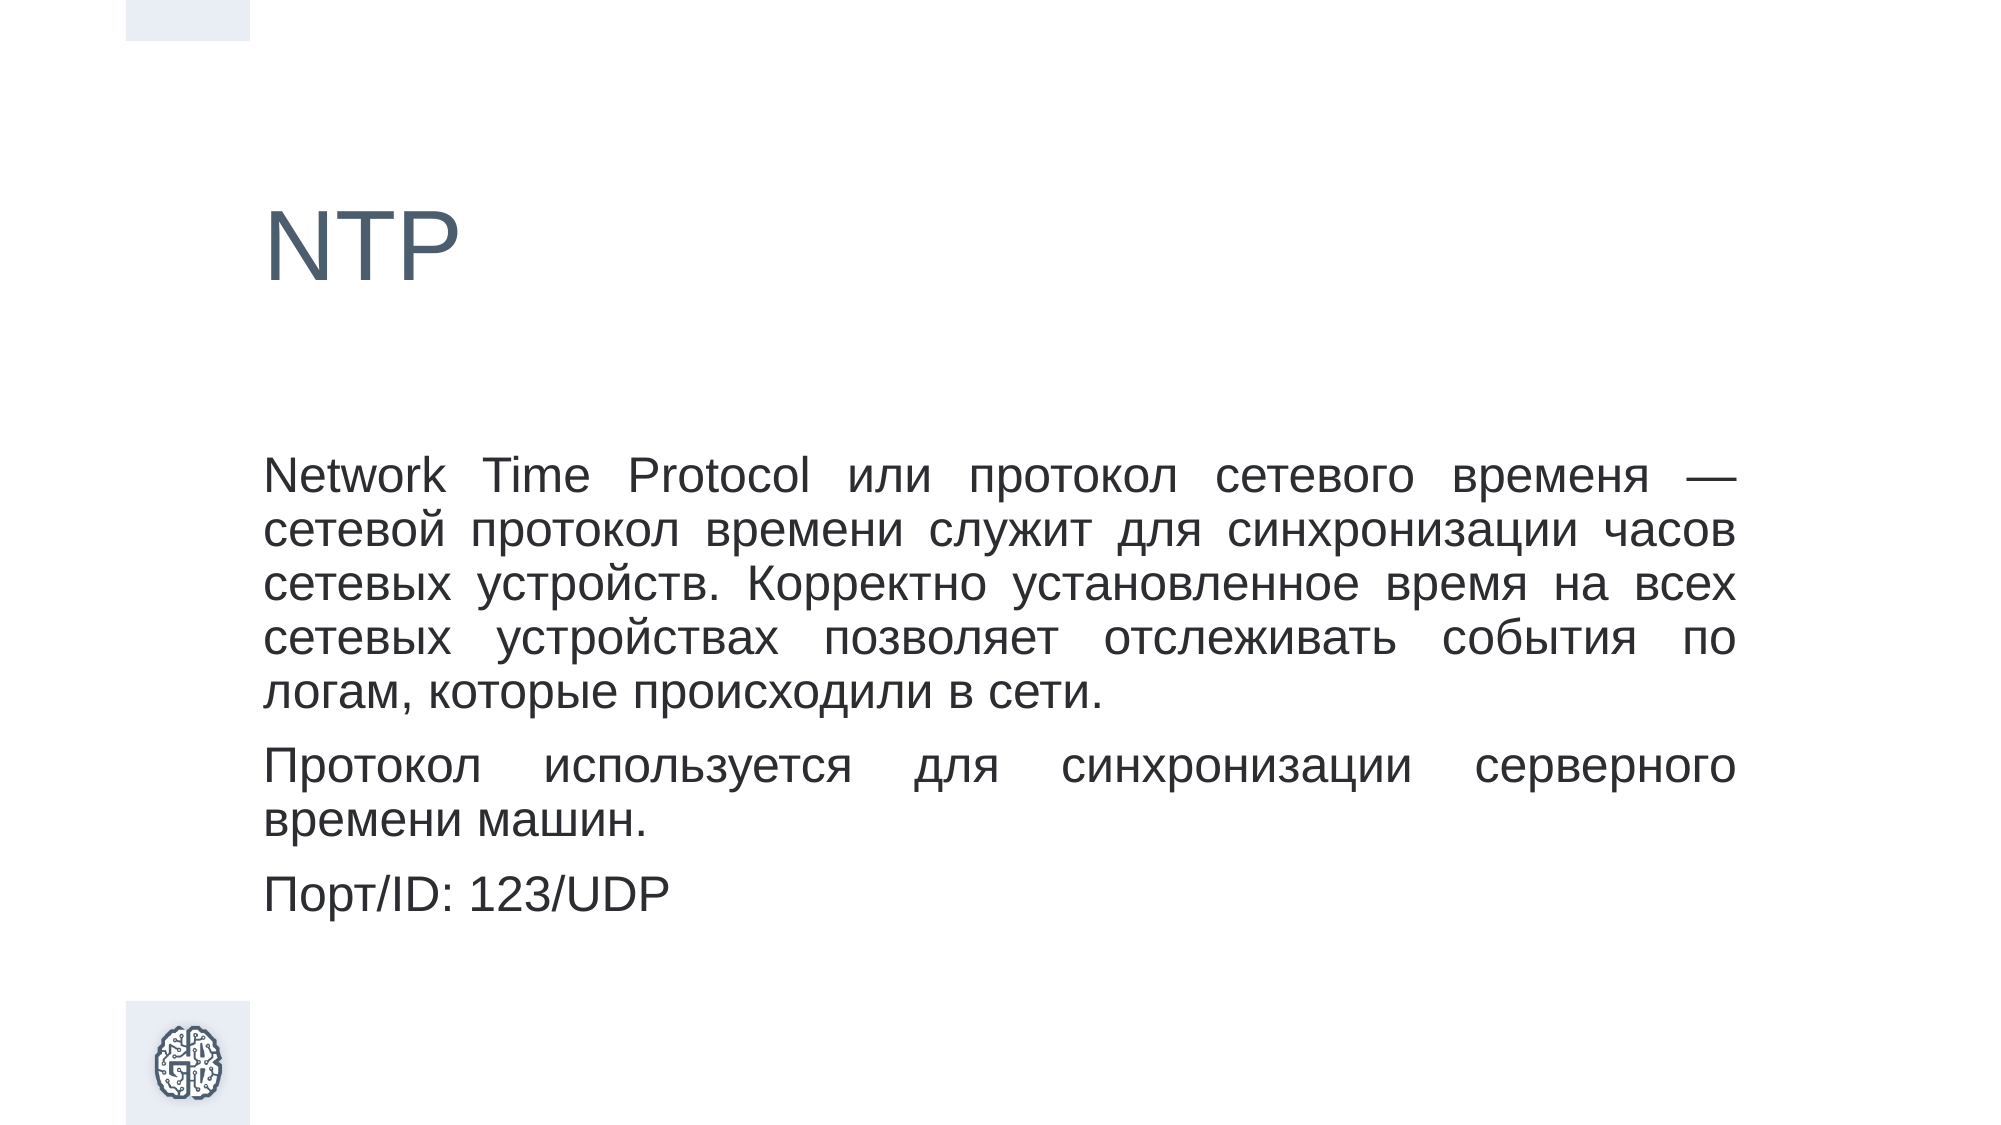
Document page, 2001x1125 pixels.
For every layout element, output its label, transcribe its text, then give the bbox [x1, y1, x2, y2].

title NTP [248, 124, 1752, 372]
picture [144, 1016, 232, 1110]
list Network Time Protocol или протокол сетевого временя — сетевой протокол времени служит для синхронизации часов сетевых устройств. Корректно установленное время на всех сетевых устройствах позволяет отслеживать события по логам, которые происходили в сети. Протокол используется для синхронизации серверного времени машин. Порт/ID: 123/UDP [248, 431, 1752, 941]
